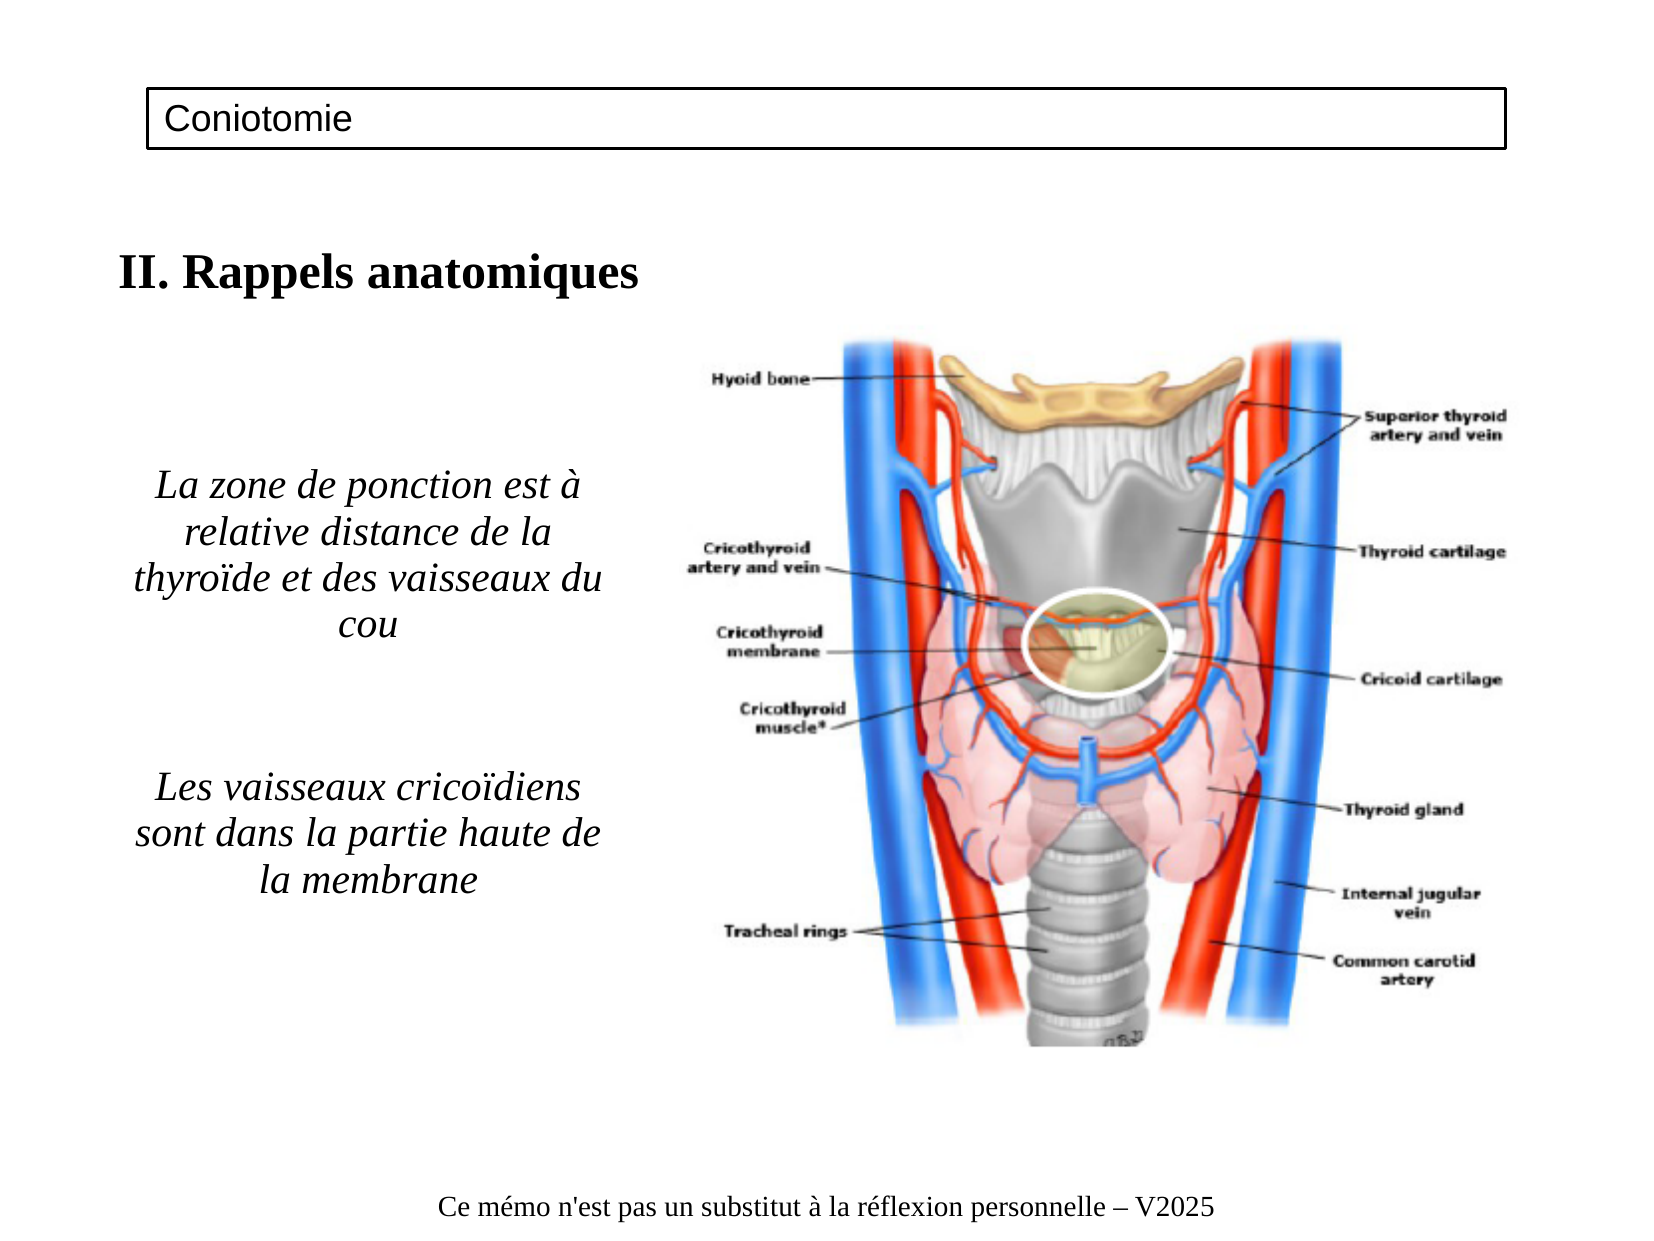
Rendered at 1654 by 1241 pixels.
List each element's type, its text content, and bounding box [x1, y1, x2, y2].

picture [679, 312, 1529, 1081]
text_box Les vaisseaux cricoïdiens sont dans la partie haute de la membrane [59, 755, 678, 918]
text_box Ce mémo n'est pas un substitut à la réflexion personnelle – V2025 [358, 1182, 1296, 1231]
text_box La zone de ponction est à relative distance de la thyroïde et des vaisseaux du cou [102, 454, 635, 657]
text_box Coniotomie [147, 88, 1506, 149]
text_box II. Rappels anatomiques [103, 236, 1518, 308]
